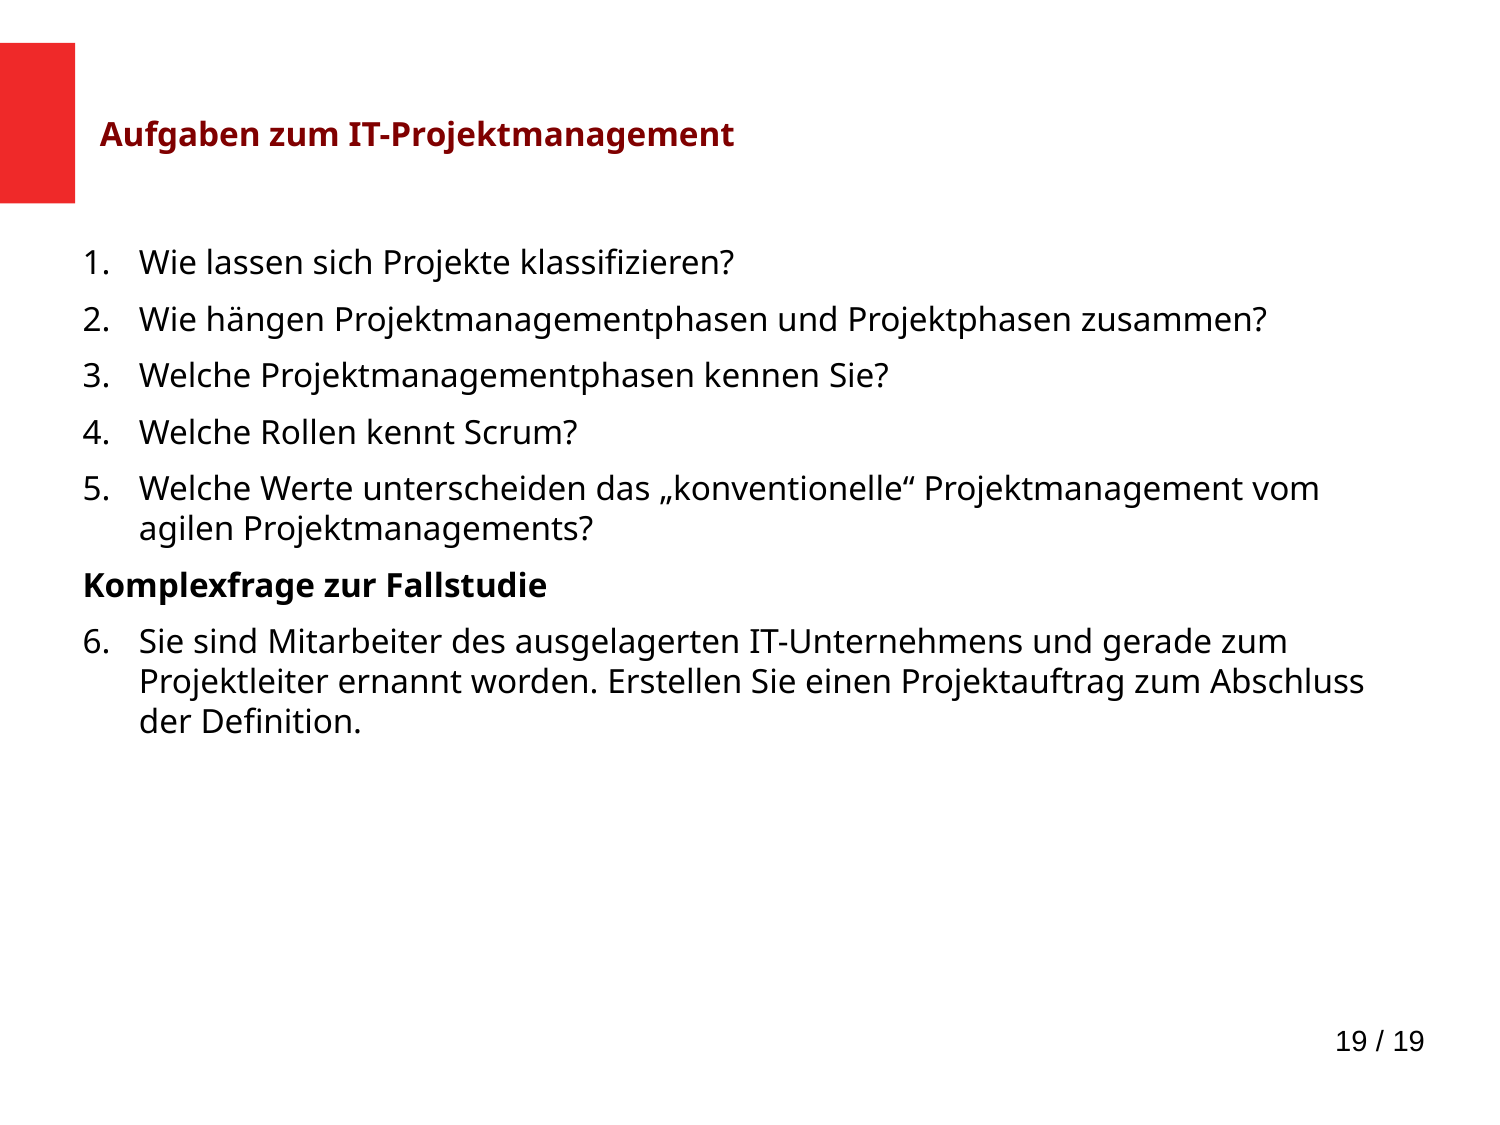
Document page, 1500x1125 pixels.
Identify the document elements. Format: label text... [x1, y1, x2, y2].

title Aufgaben zum IT-Projektmanagement [99, 75, 969, 154]
list Wie lassen sich Projekte klassifizieren? Wie hängen Projektmanagementphasen und Projektphasen zusammen? Welche Projektmanagementphasen kennen Sie? Welche Rollen kennt Scrum? Welche Werte unterscheiden das „konventionelle“ Projektmanagement vom agilen Projektmanagements? Komplexfrage zur Fallstudie Sie sind Mitarbeiter des ausgelagerten IT-Unternehmens und gerade zum Projektleiter ernannt worden. Erstellen Sie einen Projektauftrag zum Abschluss der Definition. [82, 241, 1420, 1028]
